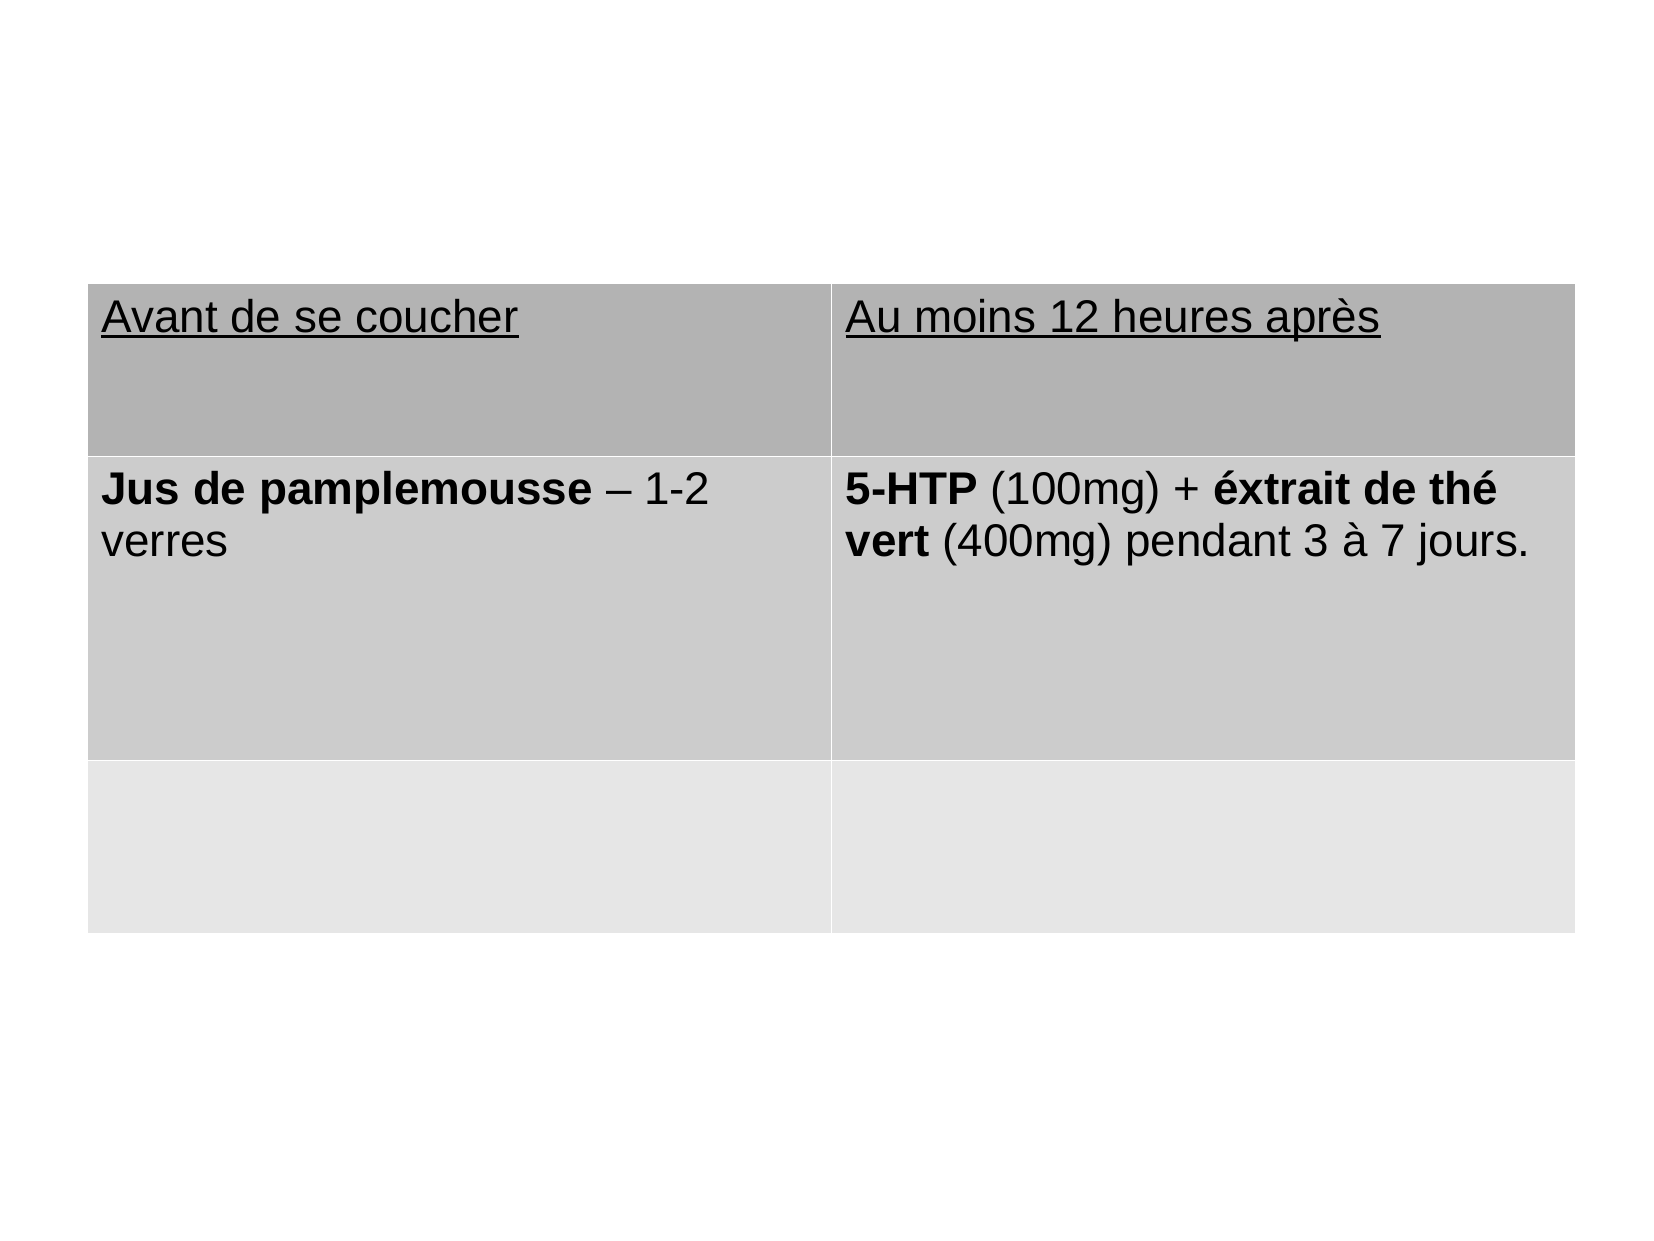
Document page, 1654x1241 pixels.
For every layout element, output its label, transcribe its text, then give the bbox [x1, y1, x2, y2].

table_cell 5-HTP (100mg) + éxtrait de thé vert (400mg) pendant 3 à 7 jours. [832, 457, 1575, 760]
table_cell [832, 761, 1575, 933]
table_cell [88, 761, 831, 933]
table_cell Jus de pamplemousse – 1-2 verres [88, 457, 831, 760]
table_header Avant de se coucher [88, 284, 831, 456]
table_header Au moins 12 heures après [832, 284, 1575, 456]
